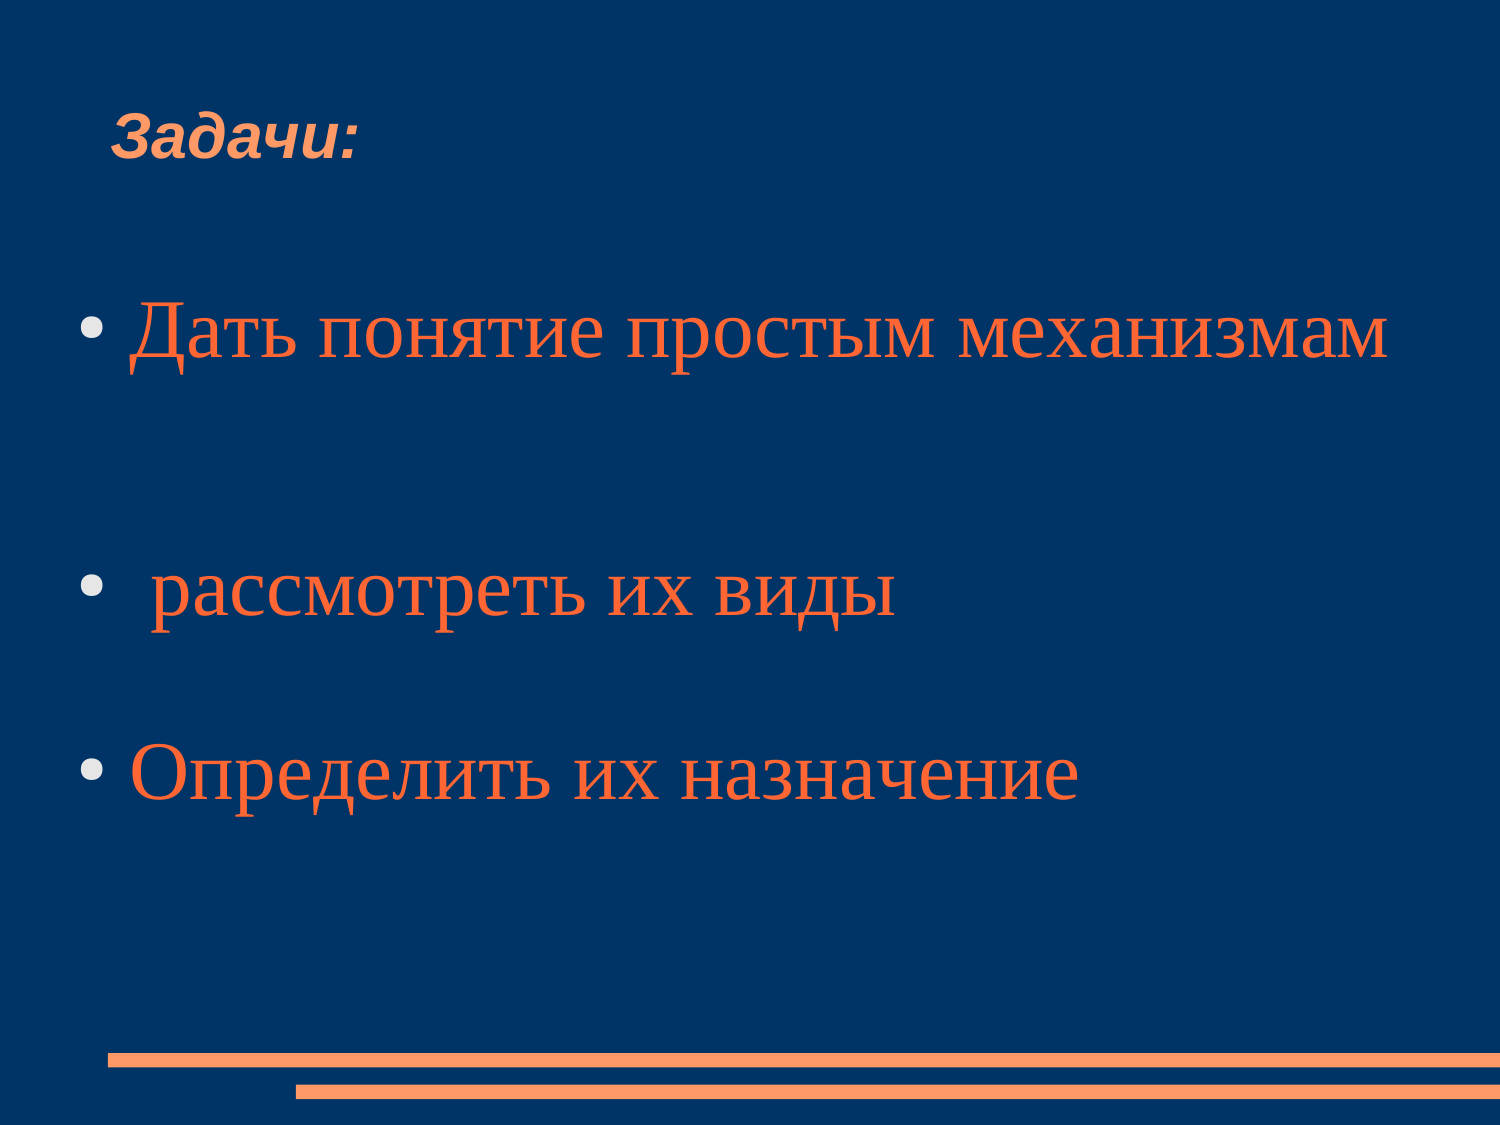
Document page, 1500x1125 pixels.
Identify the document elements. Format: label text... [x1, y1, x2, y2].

list рассмотреть их виды Определить их назначение [59, 448, 1409, 818]
list Дать понятие простым механизмам [59, 283, 1409, 448]
title Задачи: [110, 27, 1392, 245]
